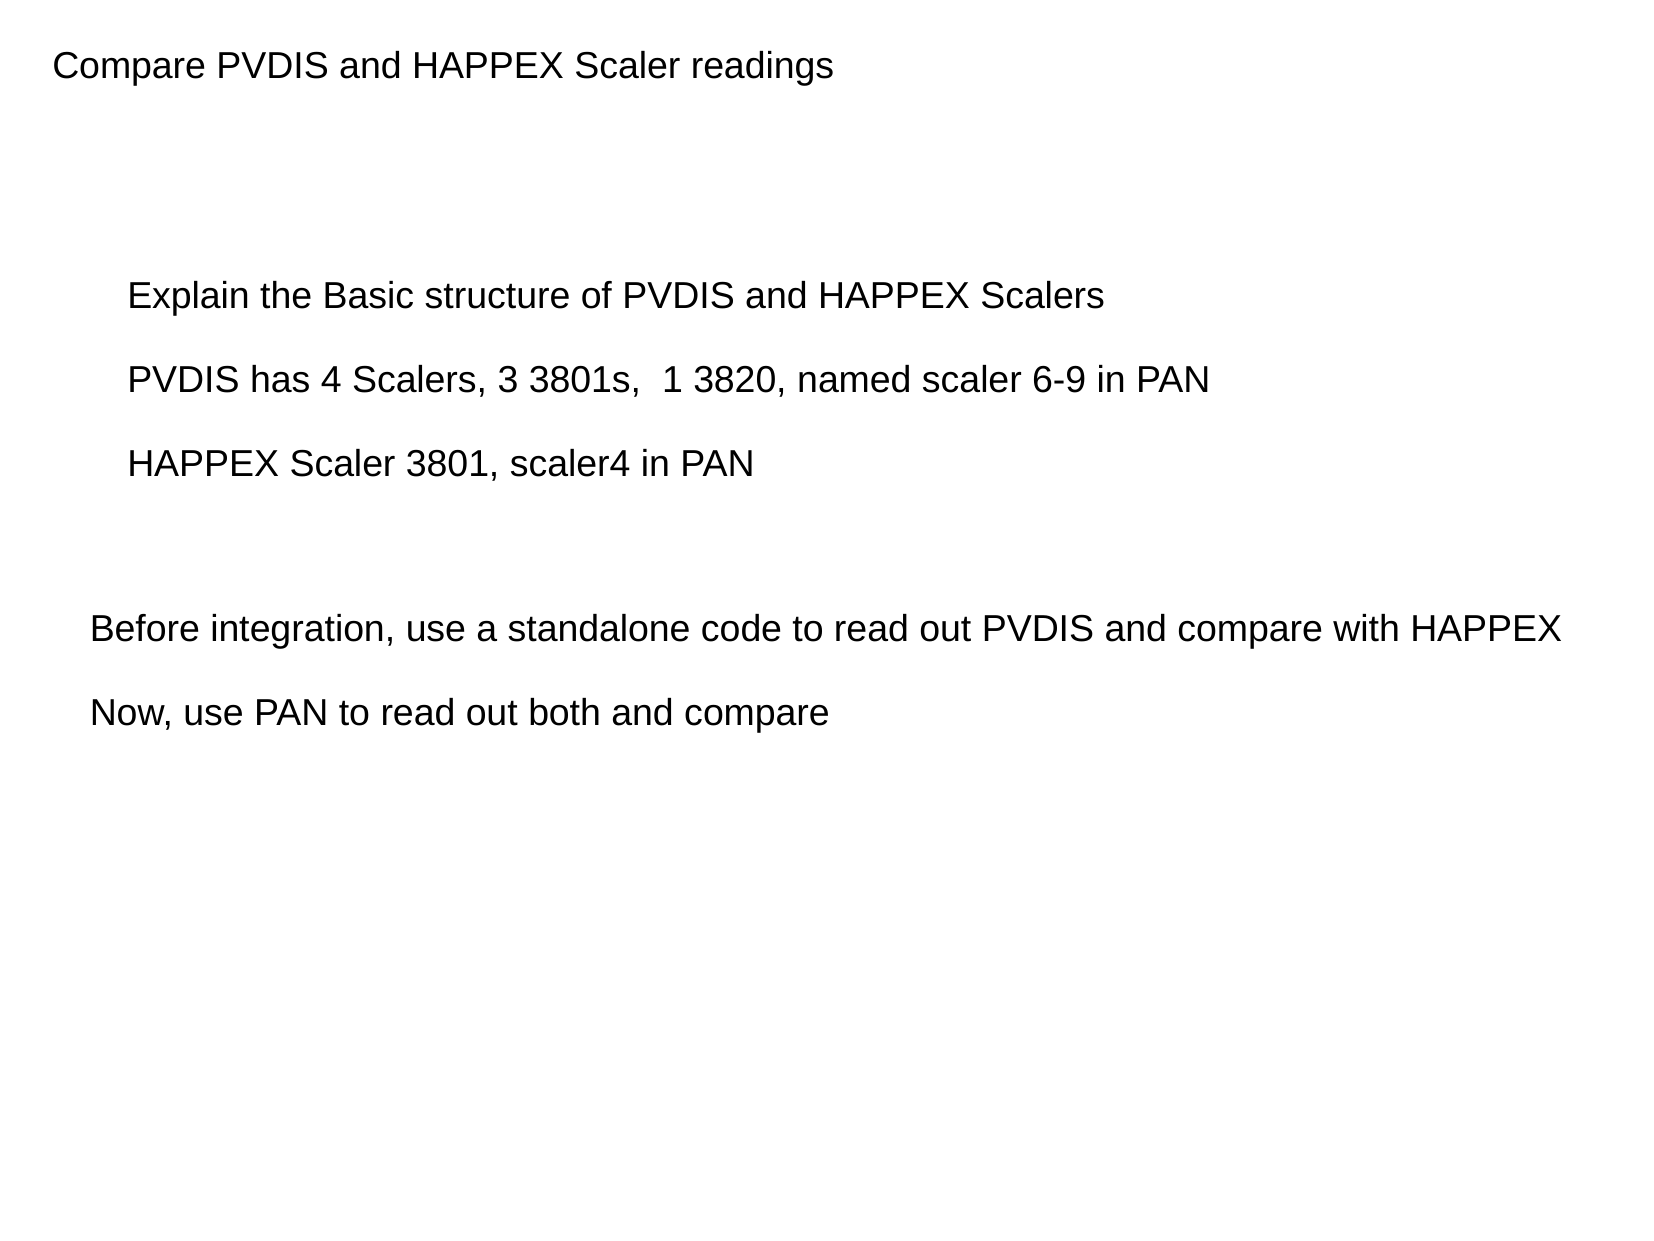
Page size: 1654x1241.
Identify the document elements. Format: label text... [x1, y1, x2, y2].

text_box Explain the Basic structure of PVDIS and HAPPEX Scalers PVDIS has 4 Scalers, 3 3801s, 1 3820, named scaler 6-9 in PAN HAPPEX Scaler 3801, scaler4 in PAN [112, 225, 1463, 534]
text_box Compare PVDIS and HAPPEX Scaler readings [37, 37, 1351, 95]
text_box Before integration, use a standalone code to read out PVDIS and compare with HAPPEX Now, use PAN to read out both and compare [75, 600, 1654, 788]
